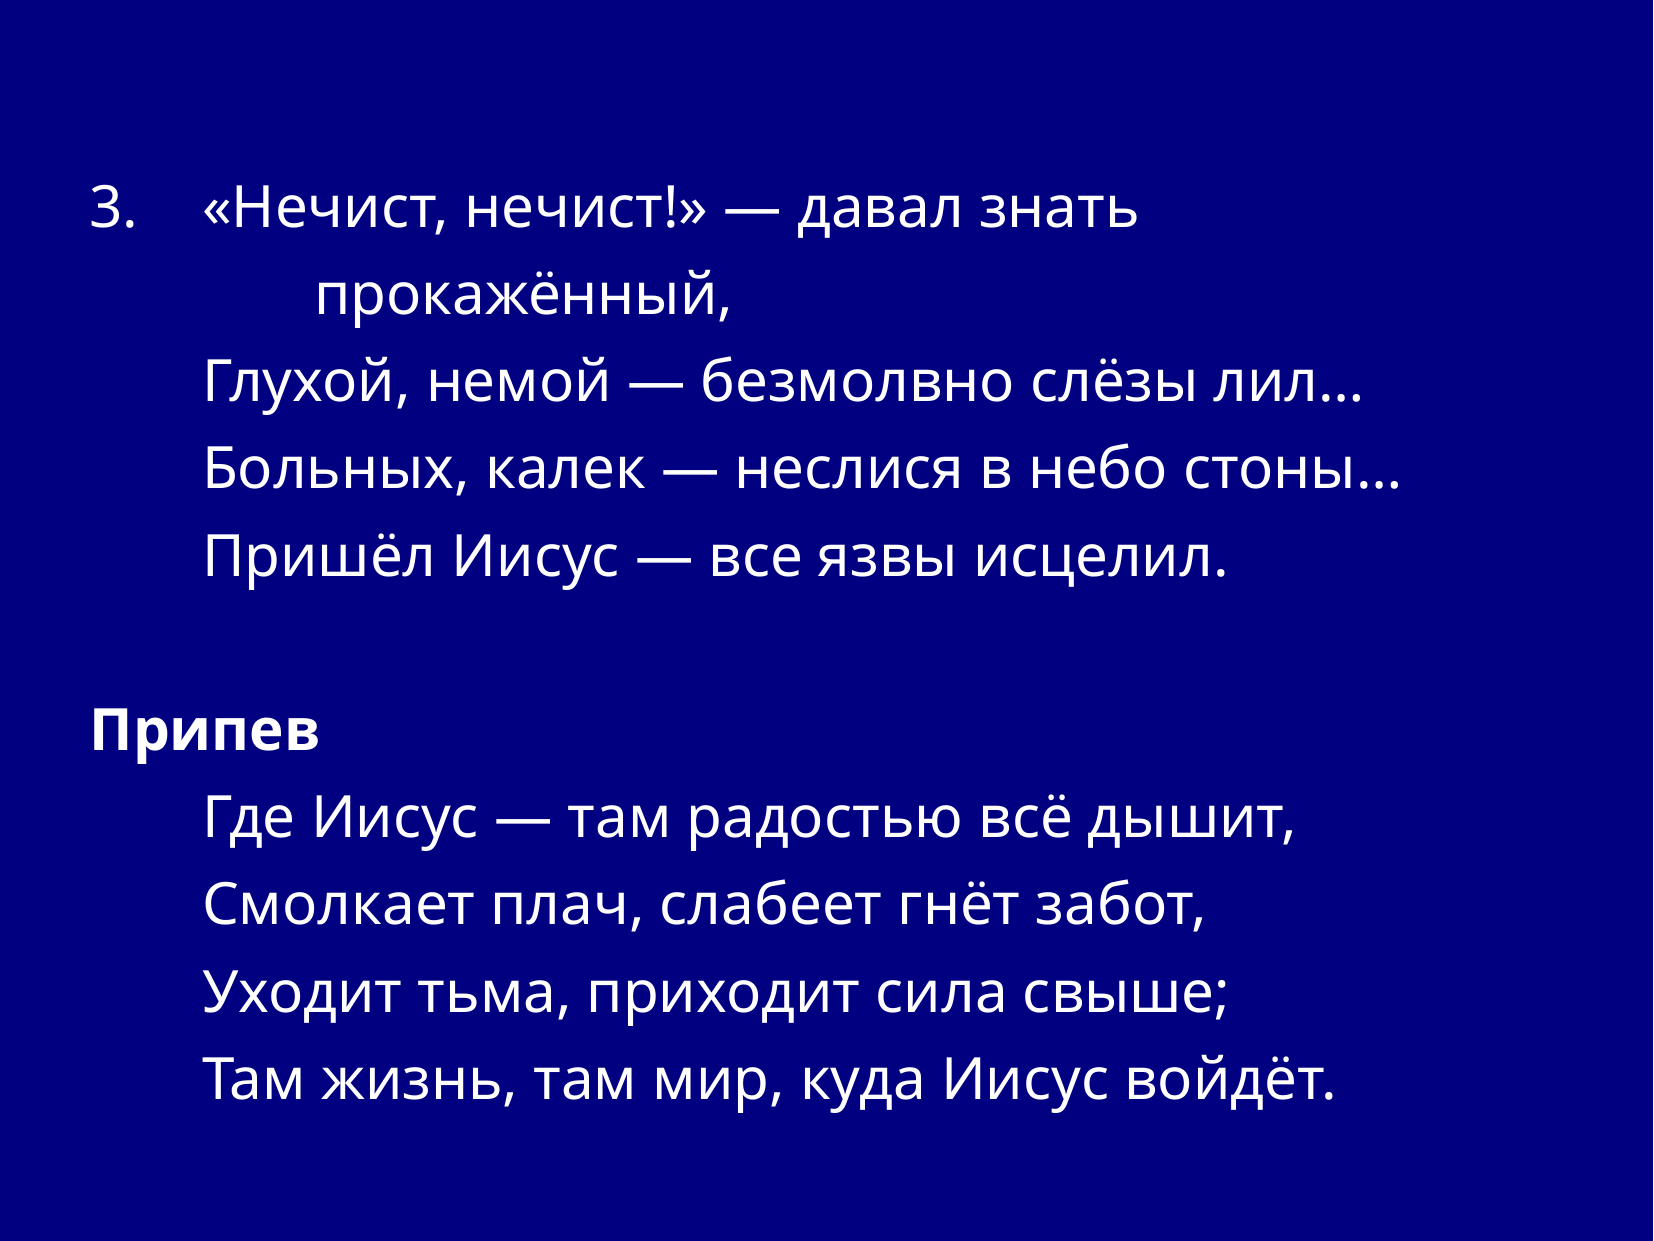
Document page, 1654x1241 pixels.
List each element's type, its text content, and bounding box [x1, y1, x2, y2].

text_box 3. «Нечист, нечист!» — давал знать прокажённый, Глухой, немой — безмолвно слёзы лил… Больных, калек — неслися в небо стоны… Пришёл Иисус — все язвы исцелил. Припев Где Иисус — там радостью всё дышит, Смолкает плач, слабеет гнёт забот, Уходит тьма, приходит сила свыше; Там жизнь, там мир, куда Иисус войдёт. [75, 150, 1576, 1163]
